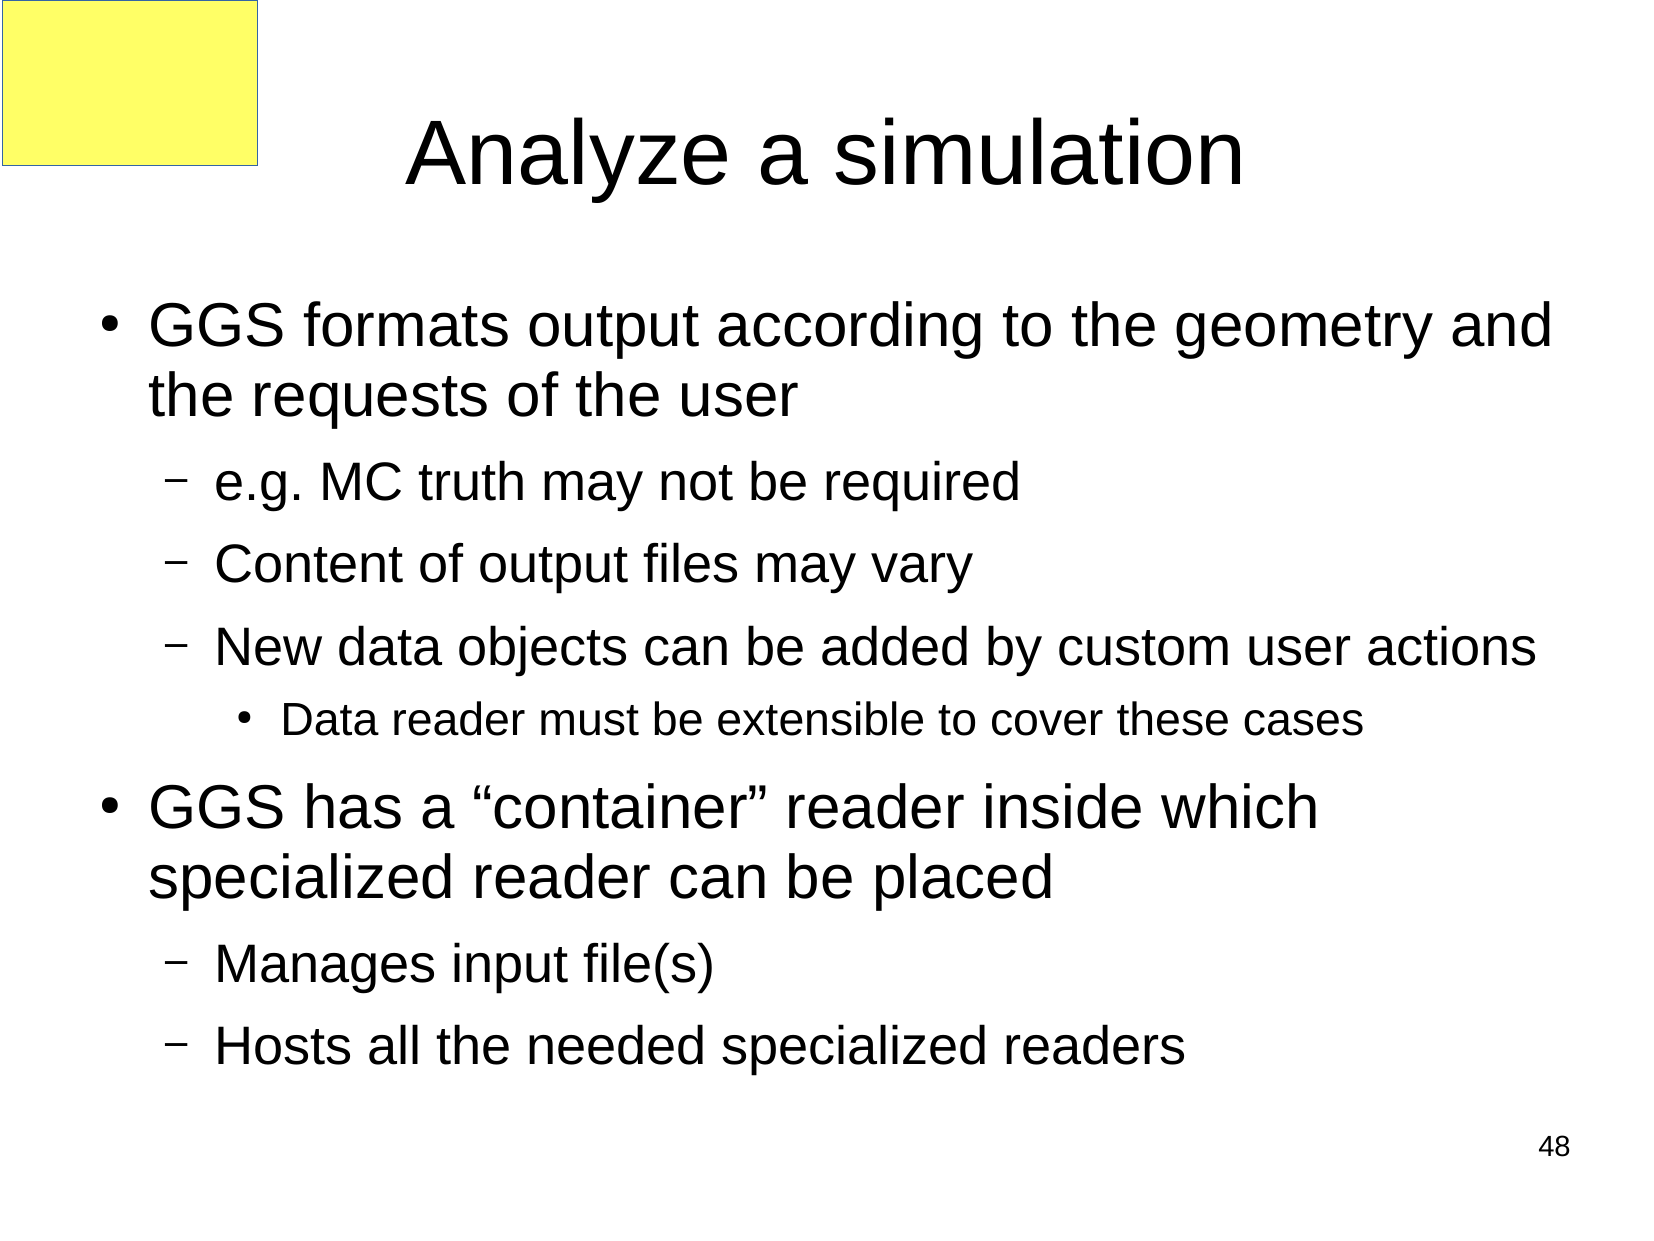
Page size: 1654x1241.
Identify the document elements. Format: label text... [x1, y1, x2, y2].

title Analyze a simulation [82, 49, 1571, 257]
list GGS formats output according to the geometry and the requests of the user e.g. MC truth may not be required Content of output files may vary New data objects can be added by custom user actions Data reader must be extensible to cover these cases GGS has a “container” reader inside which specialized reader can be placed Manages input file(s) Hosts all the needed specialized readers [82, 290, 1571, 1126]
text_box [2, 0, 258, 166]
